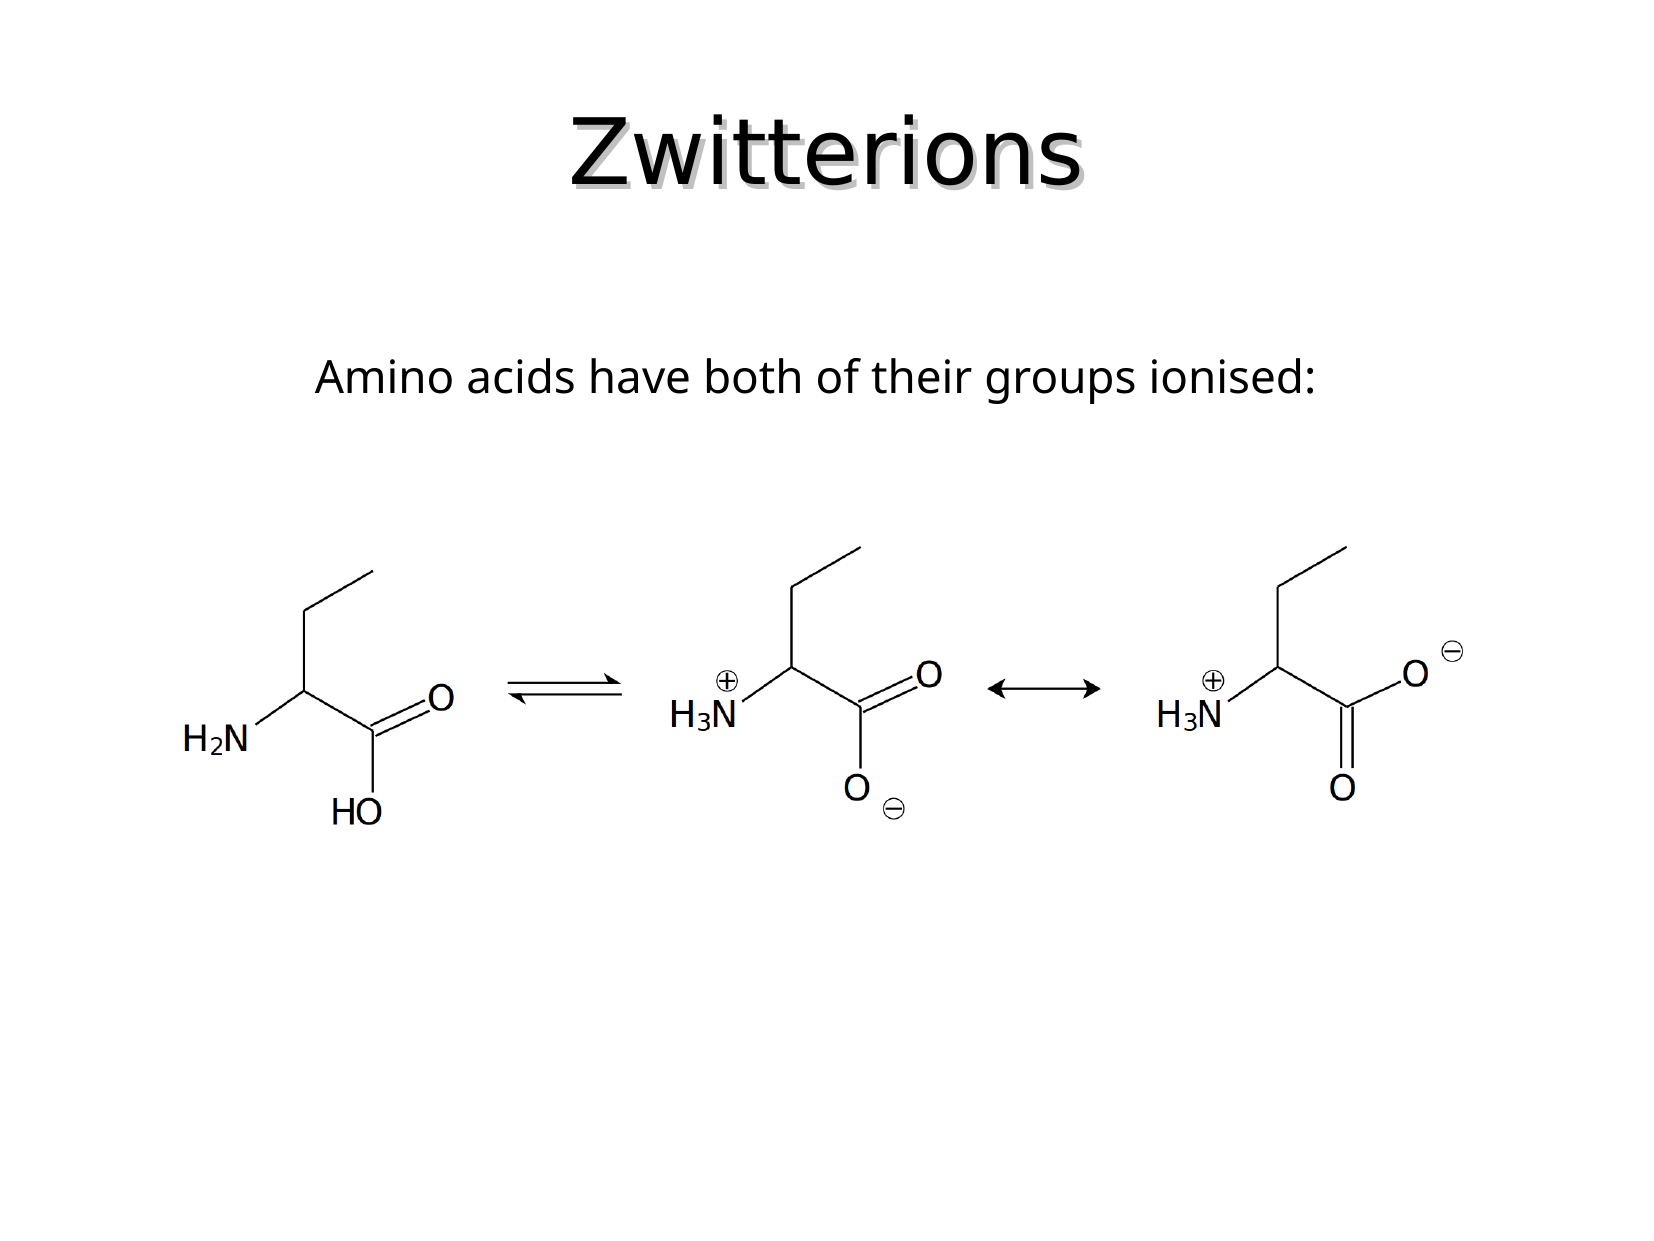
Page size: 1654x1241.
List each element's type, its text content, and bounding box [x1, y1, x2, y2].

title Zwitterions [82, 56, 1571, 250]
picture [184, 545, 1463, 826]
text_box Amino acids have both of their groups ionised: [300, 337, 1370, 475]
